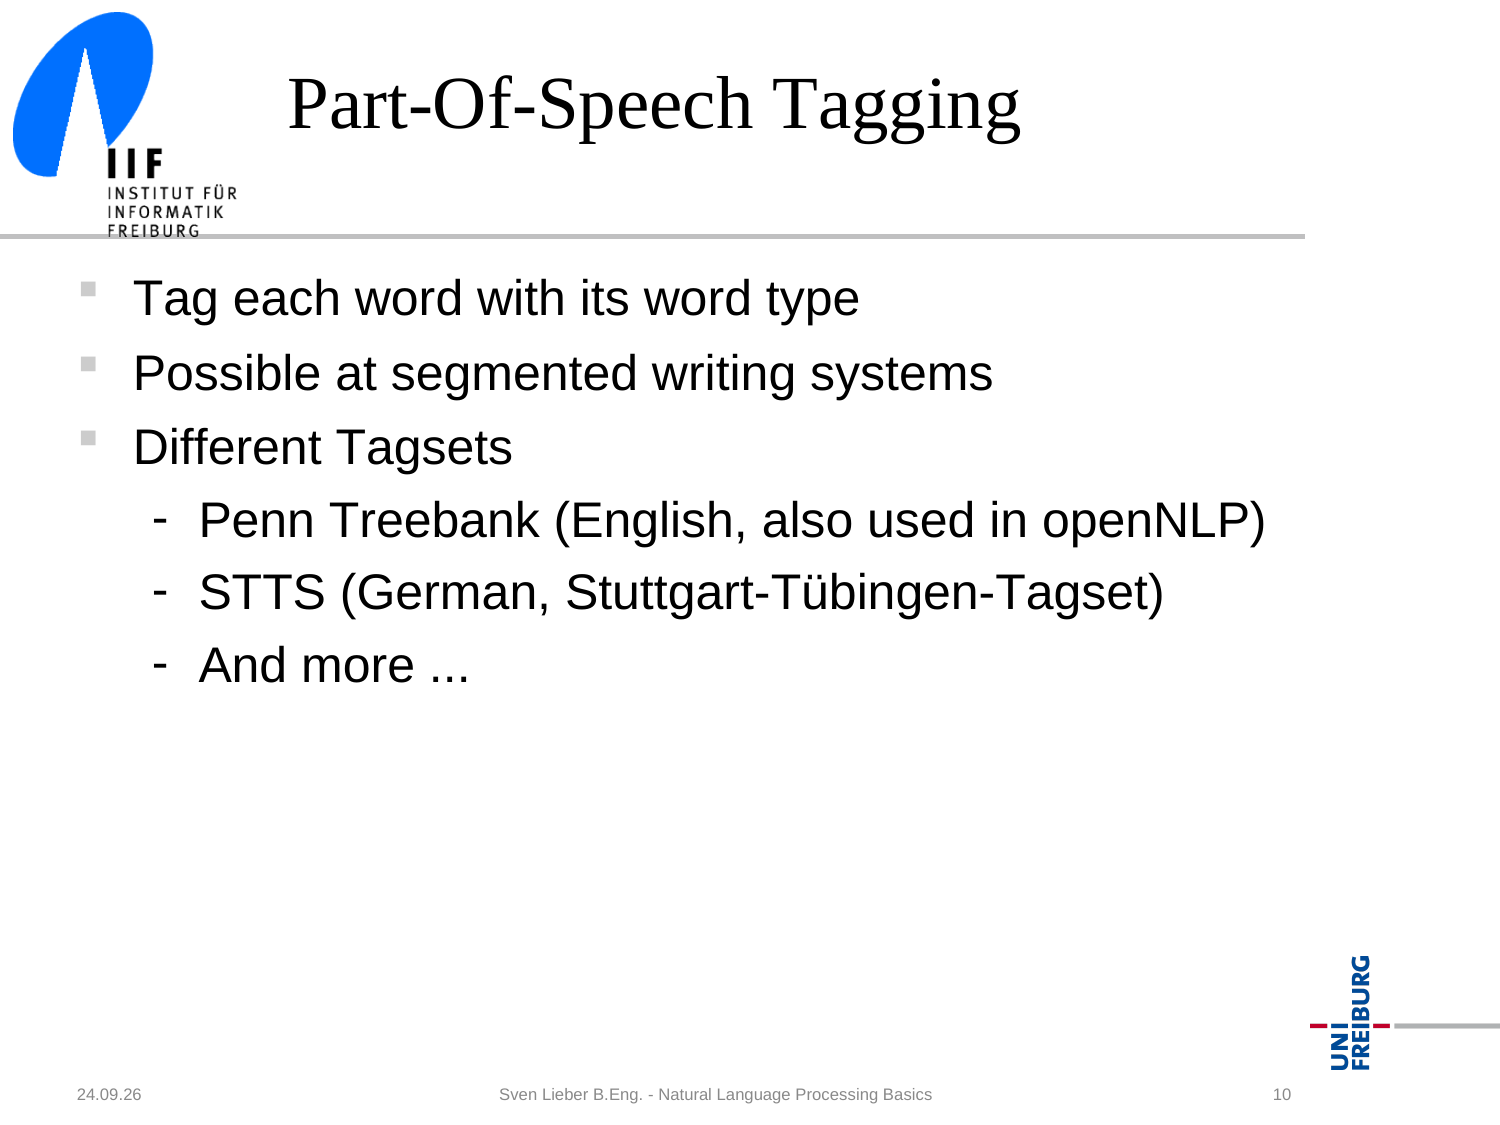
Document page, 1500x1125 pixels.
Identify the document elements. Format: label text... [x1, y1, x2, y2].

list Tag each word with its word type Possible at segmented writing systems Different Tagsets Penn Treebank (English, also used in openNLP) STTS (German, Stuttgart-Tübingen-Tagset) And more ... [76, 265, 1306, 896]
title Part-Of-Speech Tagging [272, 46, 1306, 152]
picture [1310, 956, 1500, 1070]
picture [13, 12, 237, 237]
